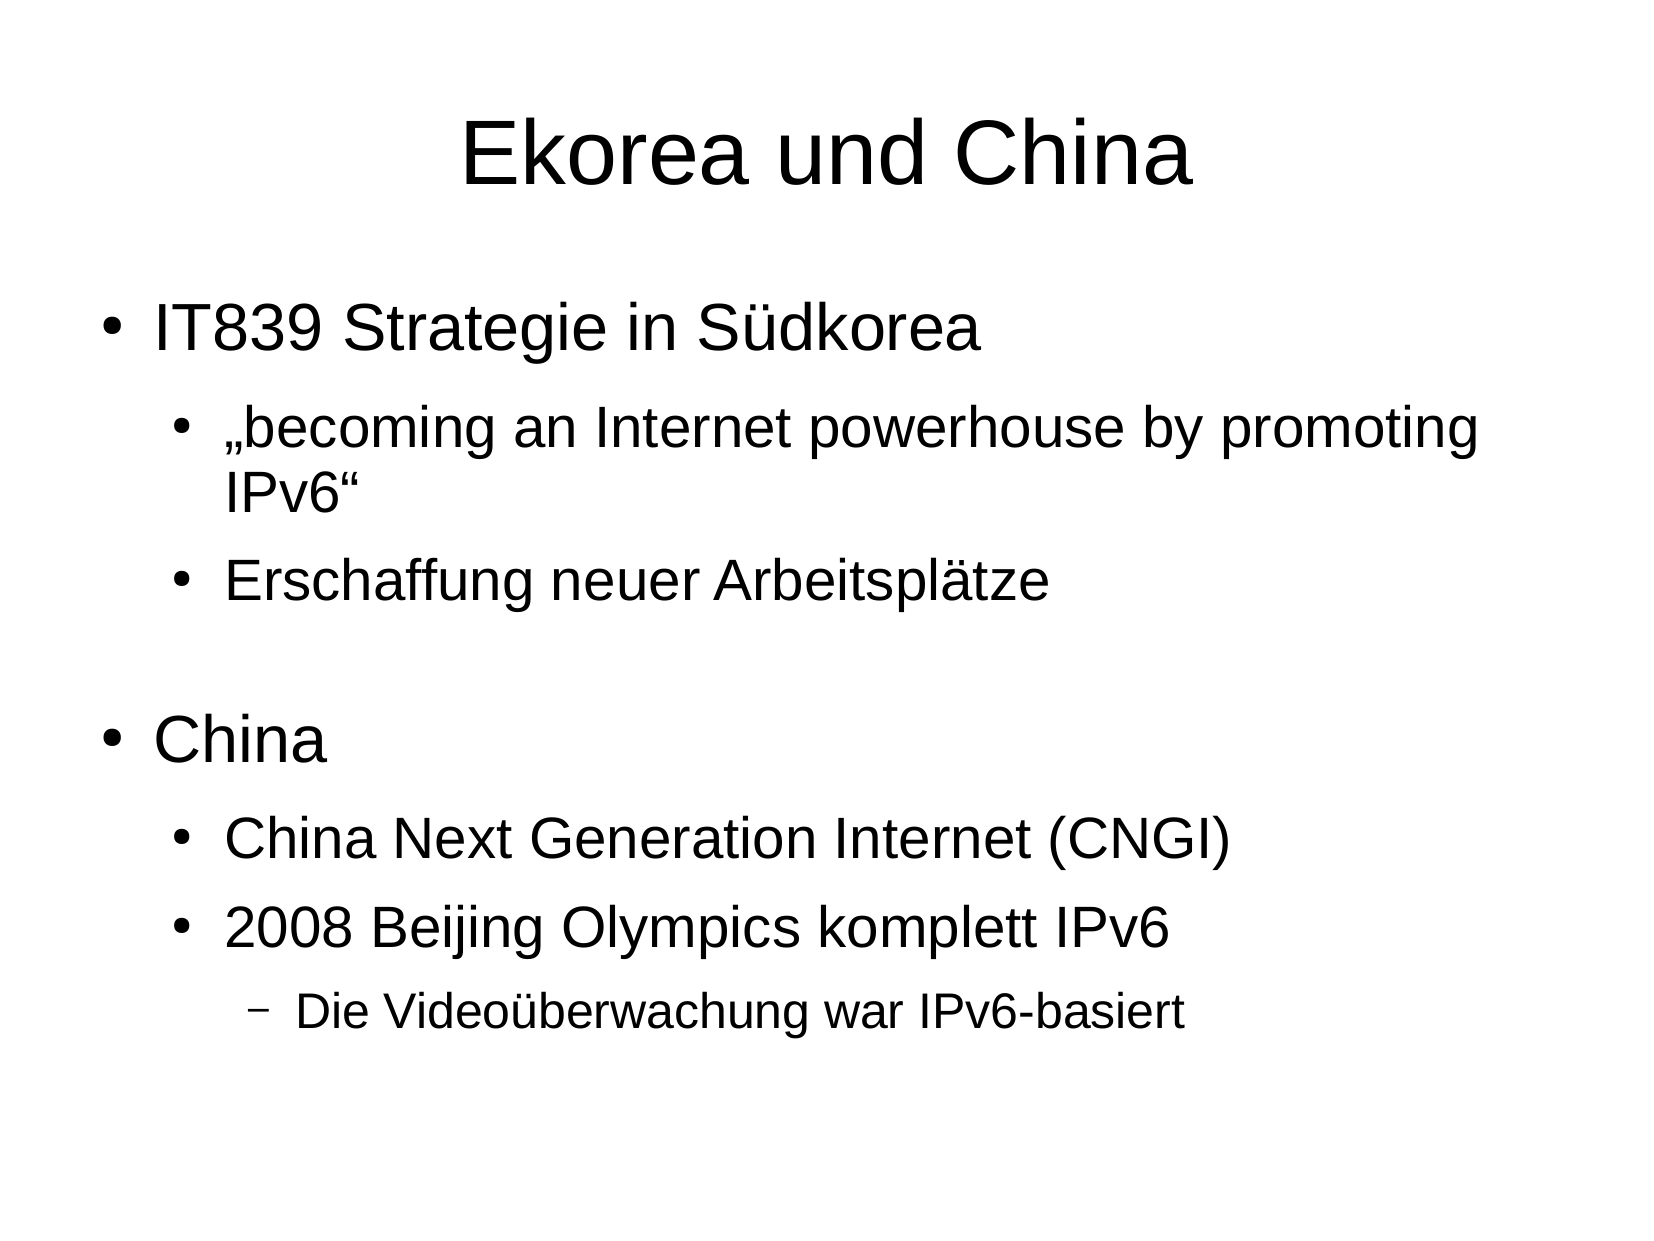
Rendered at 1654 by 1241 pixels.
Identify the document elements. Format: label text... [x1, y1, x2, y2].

list IT839 Strategie in Südkorea „becoming an Internet powerhouse by promoting IPv6“ Erschaffung neuer Arbeitsplätze China China Next Generation Internet (CNGI) 2008 Beijing Olympics komplett IPv6 Die Videoüberwachung war IPv6-basiert [82, 290, 1571, 1109]
title Ekorea und China [82, 49, 1571, 257]
